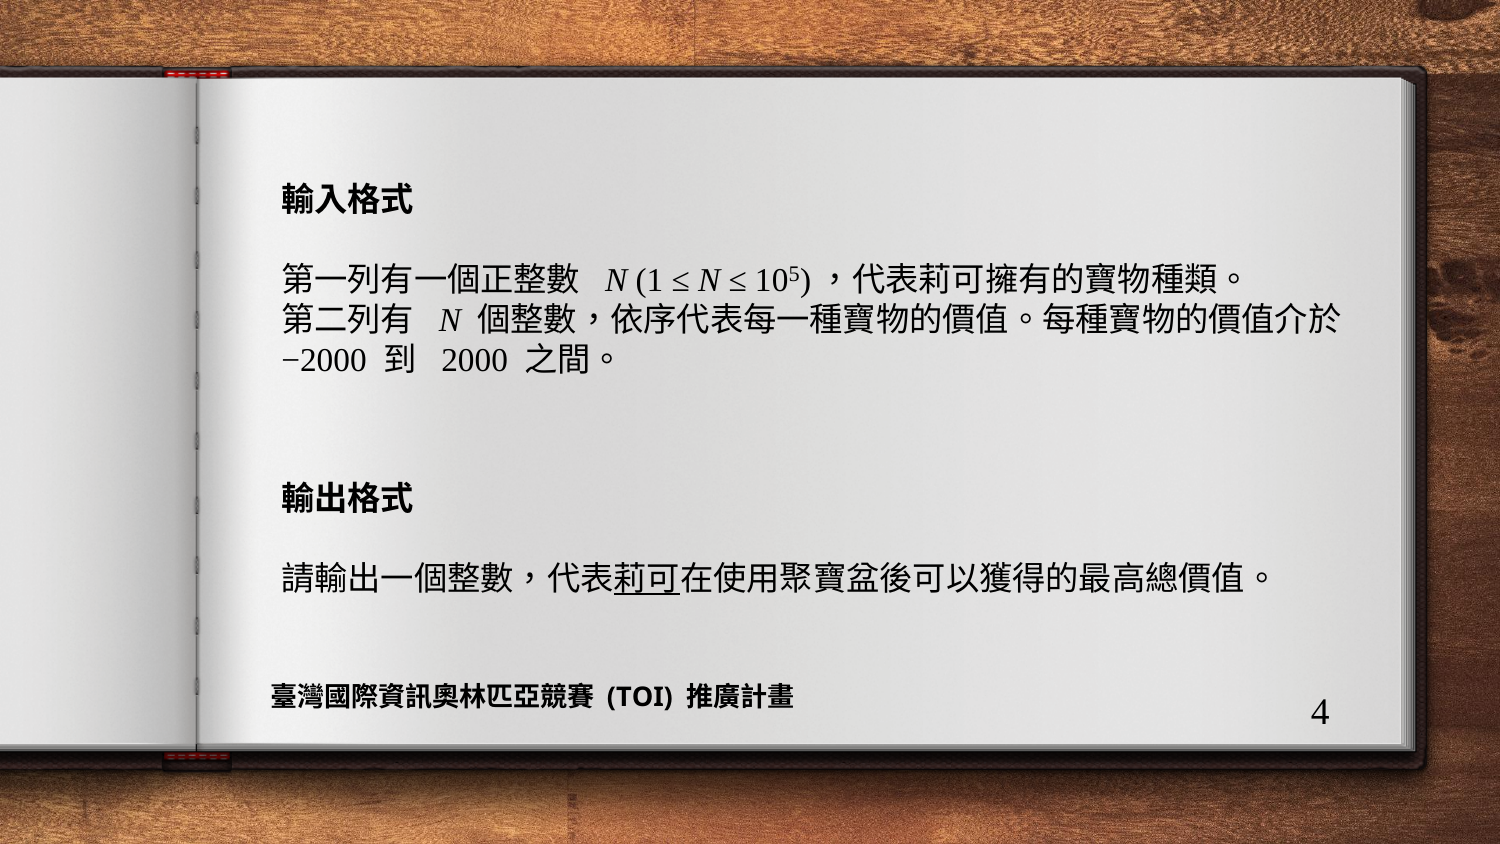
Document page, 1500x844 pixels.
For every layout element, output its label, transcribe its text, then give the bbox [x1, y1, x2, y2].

text_box 輸出格式 請輸出一個整數，代表莉可在使用聚寶盆後可以獲得的最高總價值。 [266, 469, 1368, 604]
text_box 輸入格式 第一列有一個正整數 N (1 ≤ N ≤ 105)，代表莉可擁有的寶物種類。 第二列有 N 個整數，依序代表每一種寶物的價值。每種寶物的價值介於 −2000 到 2000 之間。 [266, 171, 1400, 386]
text_box [1295, 672, 1386, 737]
